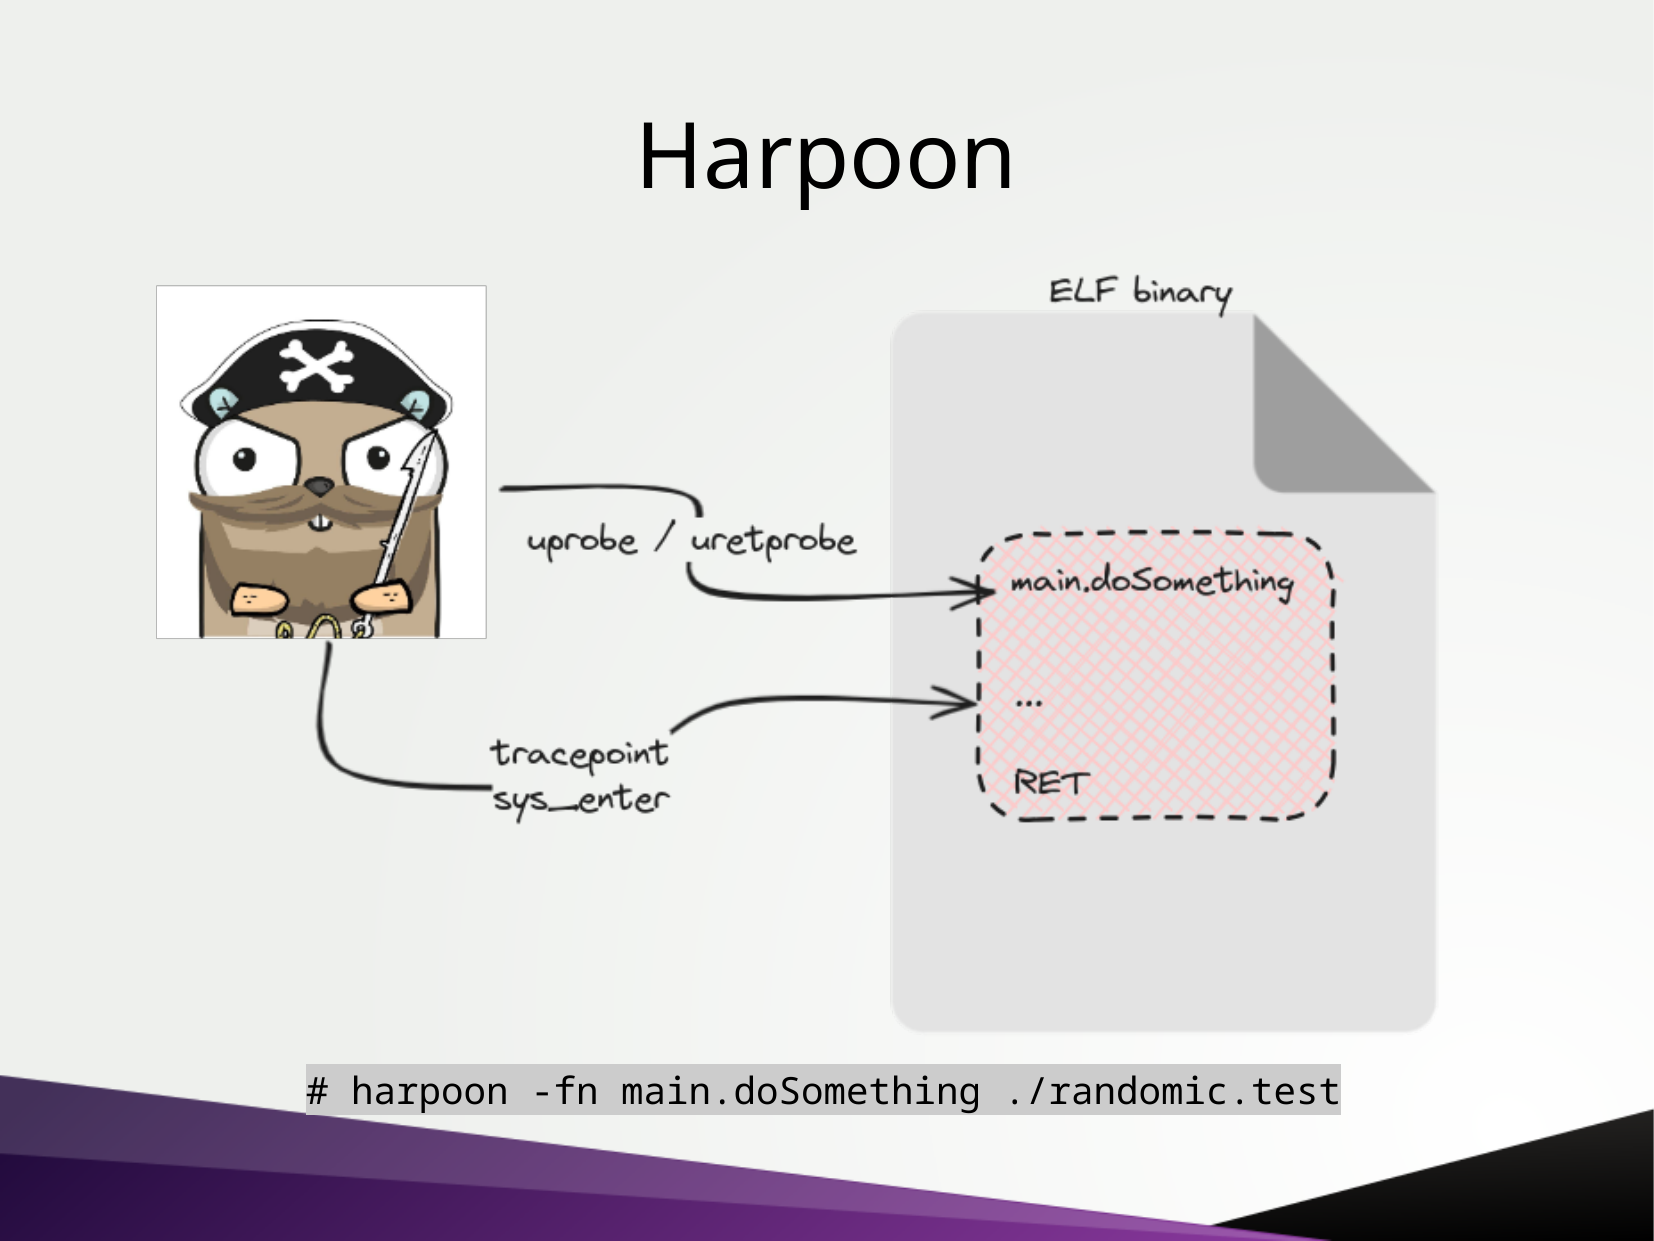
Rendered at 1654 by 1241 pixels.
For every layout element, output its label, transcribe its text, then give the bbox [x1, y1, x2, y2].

title Harpoon [82, 49, 1571, 257]
picture [0, 0, 1654, 1241]
text_box # harpoon -fn main.doSomething ./randomic.test [291, 1057, 1357, 1110]
